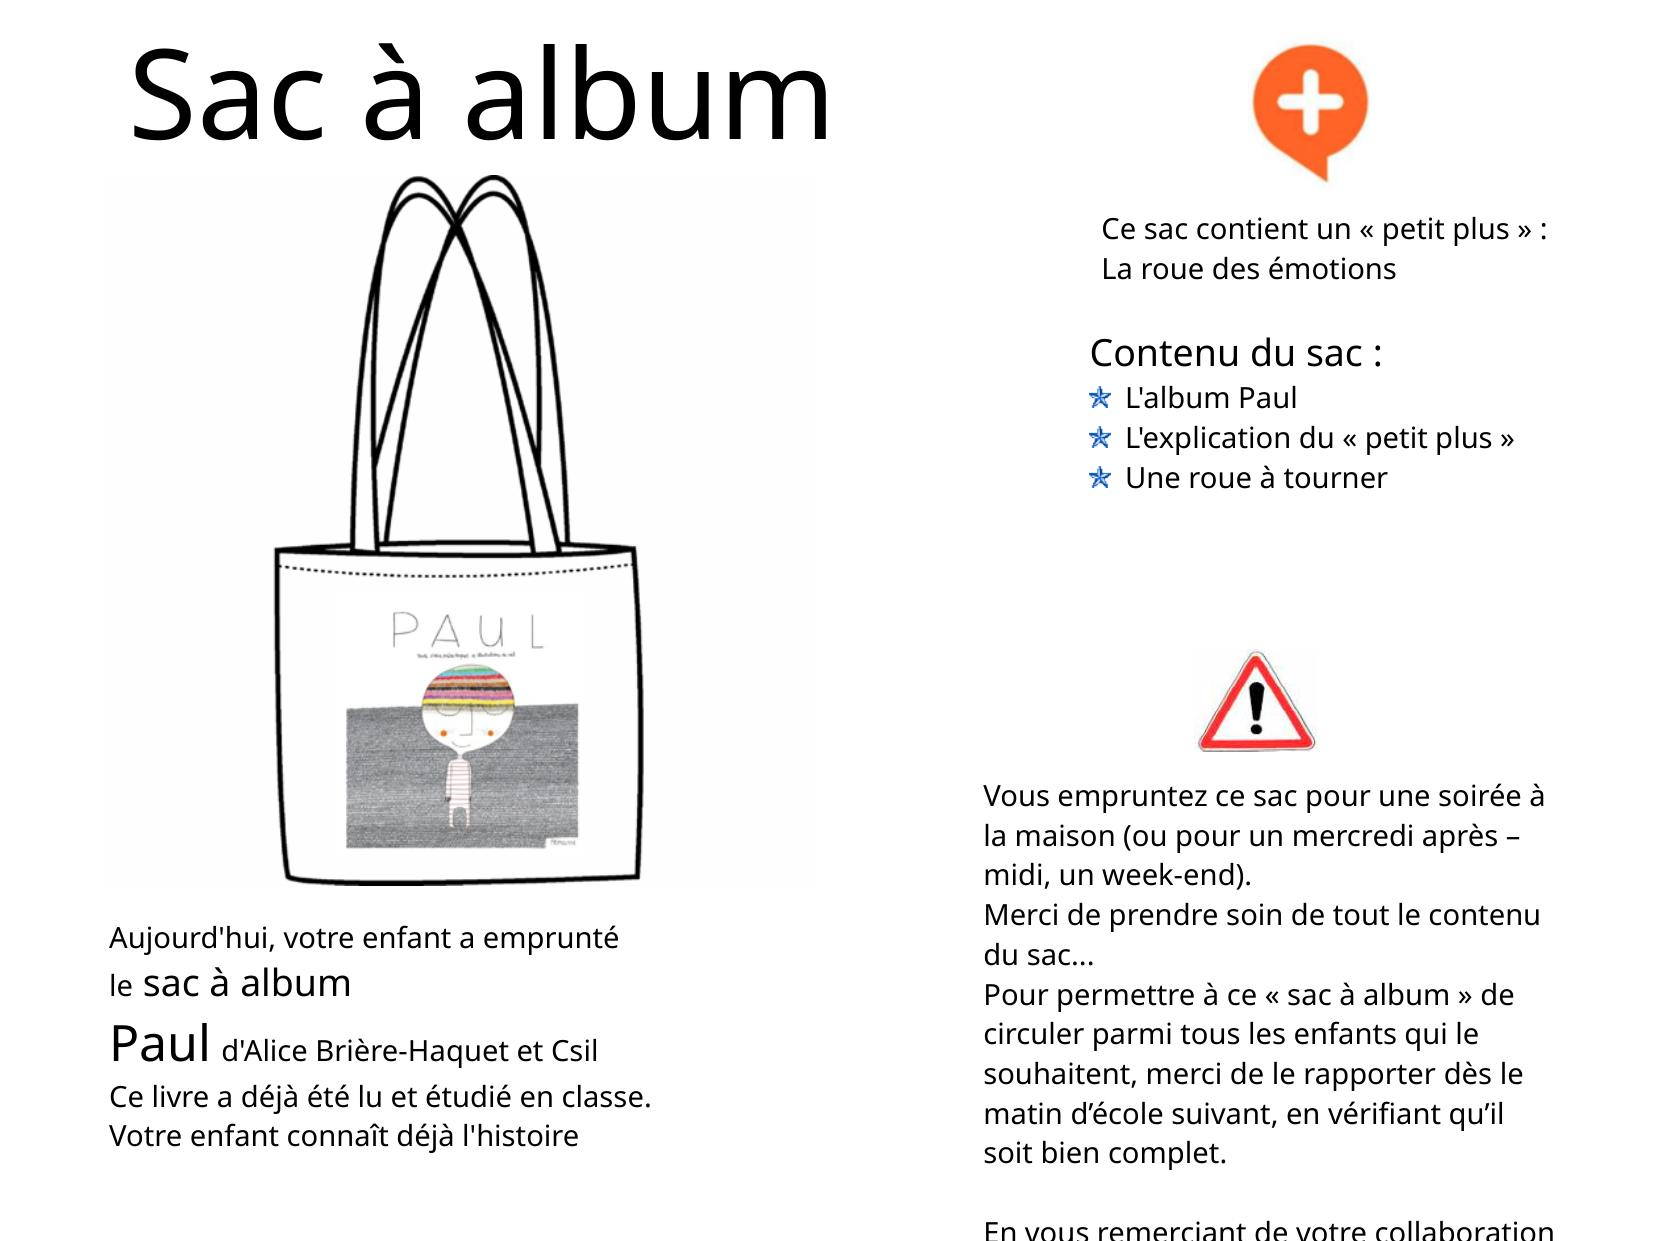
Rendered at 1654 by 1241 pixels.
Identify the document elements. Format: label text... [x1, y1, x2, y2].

text_box Vous empruntez ce sac pour une soirée à la maison (ou pour un mercredi après – midi, un week-end). Merci de prendre soin de tout le contenu du sac... Pour permettre à ce « sac à album » de circuler parmi tous les enfants qui le souhaitent, merci de le rapporter dès le matin d’école suivant, en vérifiant qu’il soit bien complet. En vous remerciant de votre collaboration [968, 767, 1571, 1143]
text_box Ce sac contient un « petit plus » : La roue des émotions [1086, 200, 1571, 318]
text_box Contenu du sac : L'album Paul L'explication du « petit plus » Une roue à tourner [1074, 318, 1607, 683]
picture [1188, 637, 1323, 760]
picture [1228, 35, 1383, 189]
text_box Sac à album [106, 0, 898, 320]
text_box Aujourd'hui, votre enfant a emprunté le sac à album Paul d'Alice Brière-Haquet et Csil Ce livre a déjà été lu et étudié en classe. Votre enfant connaît déjà l'histoire [94, 909, 827, 1204]
picture [104, 175, 815, 886]
